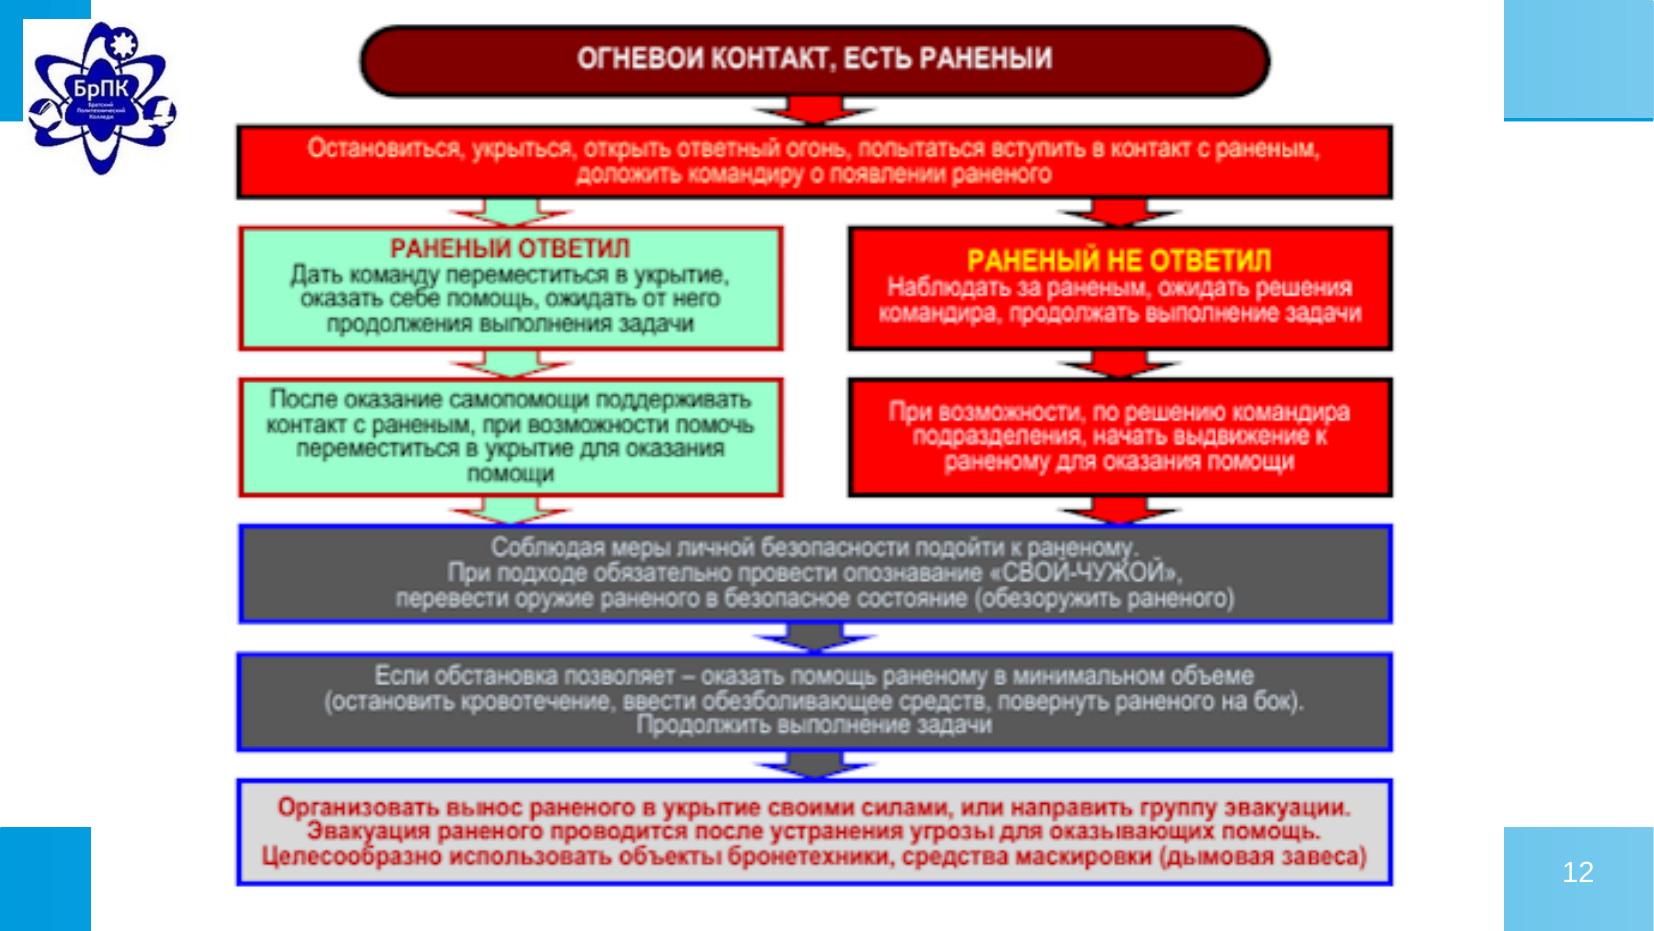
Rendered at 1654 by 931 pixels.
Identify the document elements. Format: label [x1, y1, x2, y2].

picture [23, 0, 1504, 931]
